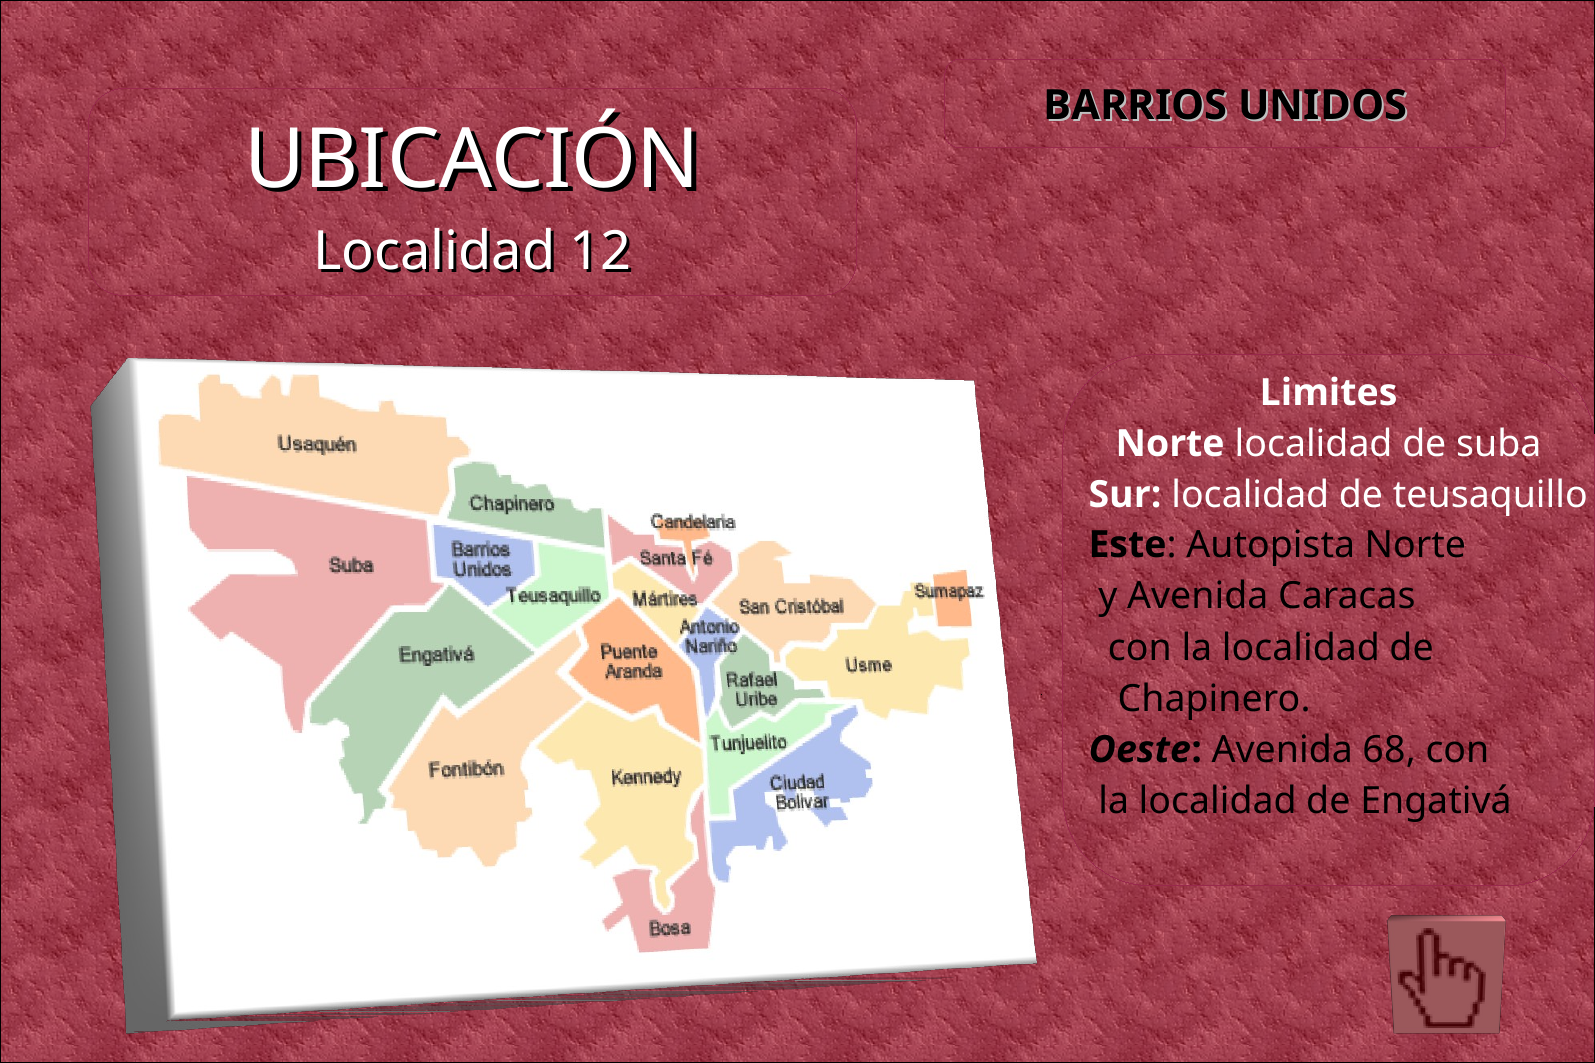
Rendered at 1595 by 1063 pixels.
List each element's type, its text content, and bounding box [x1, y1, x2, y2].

text_box BARRIOS UNIDOS [944, 59, 1506, 148]
text_box UBICACIÓN Localidad 12 [88, 88, 857, 296]
picture [92, 358, 1036, 1032]
text_box Limites Norte localidad de suba Sur: localidad de teusaquillo Este: Autopista Norte y Avenida Caracas con la localidad de Chapinero. Oeste: Avenida 68, con la localidad de Engativá [1062, 354, 1595, 886]
